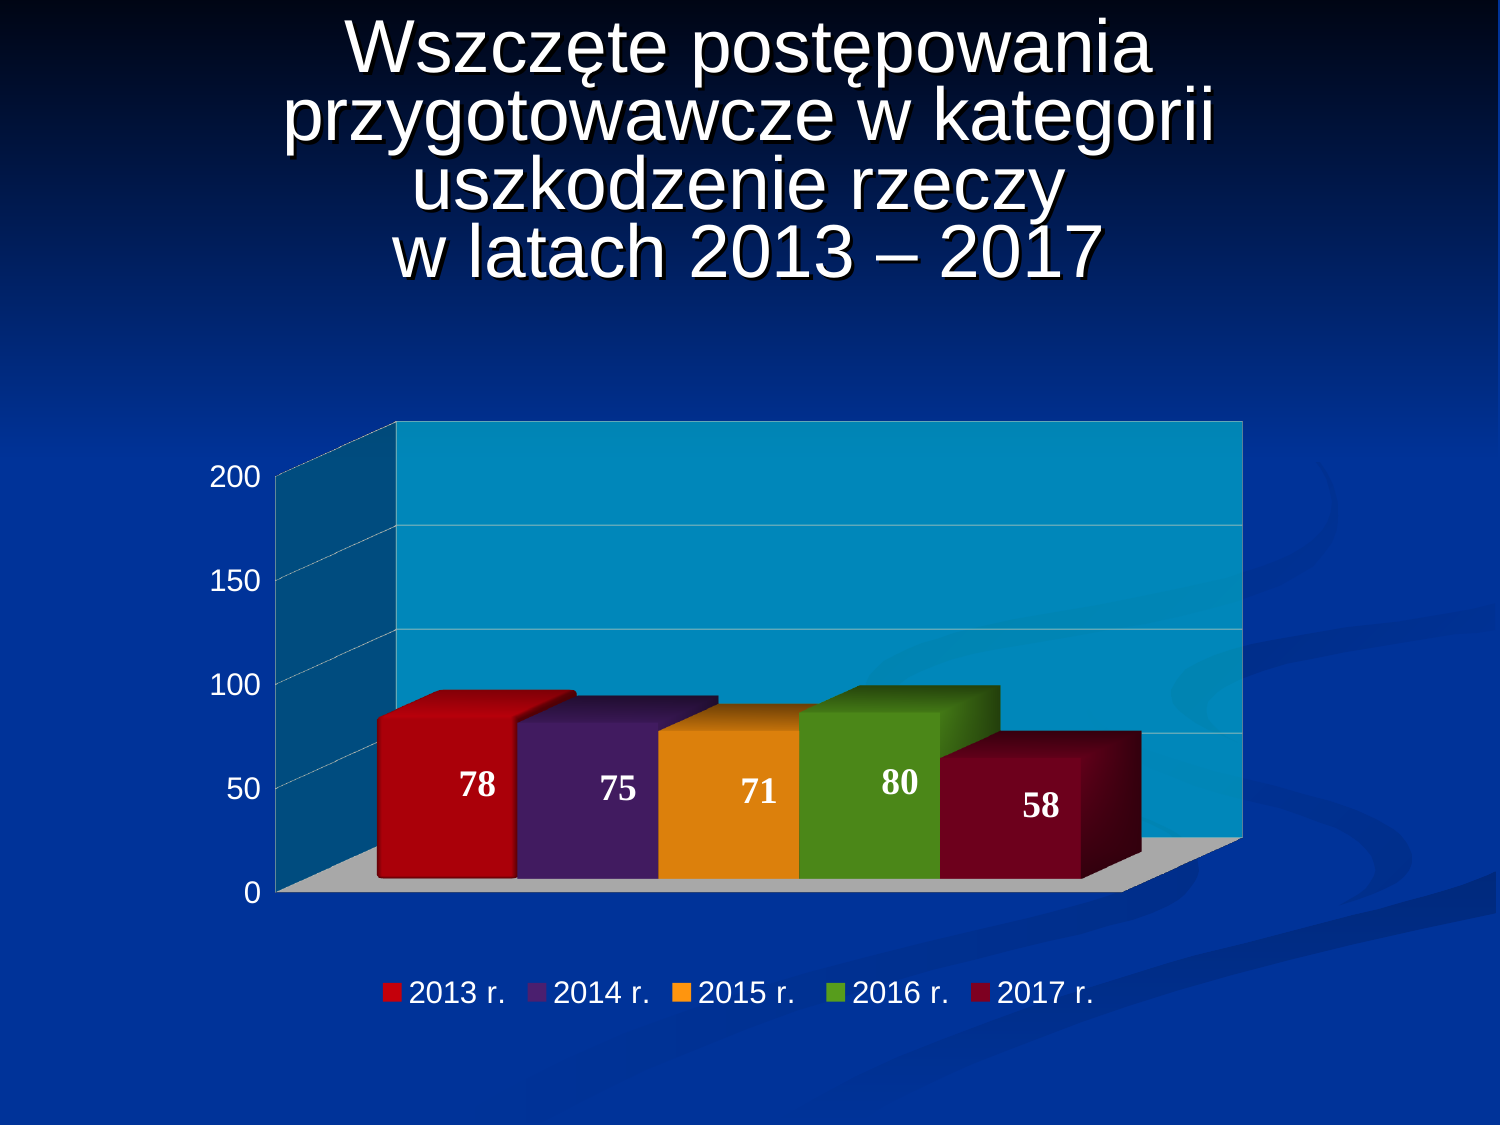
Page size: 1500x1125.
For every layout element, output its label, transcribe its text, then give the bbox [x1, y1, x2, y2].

title Wszczęte postępowania przygotowawcze w kategorii uszkodzenie rzeczy w latach 2013 – 2017 [75, 21, 1424, 378]
chart [167, 397, 1312, 1016]
